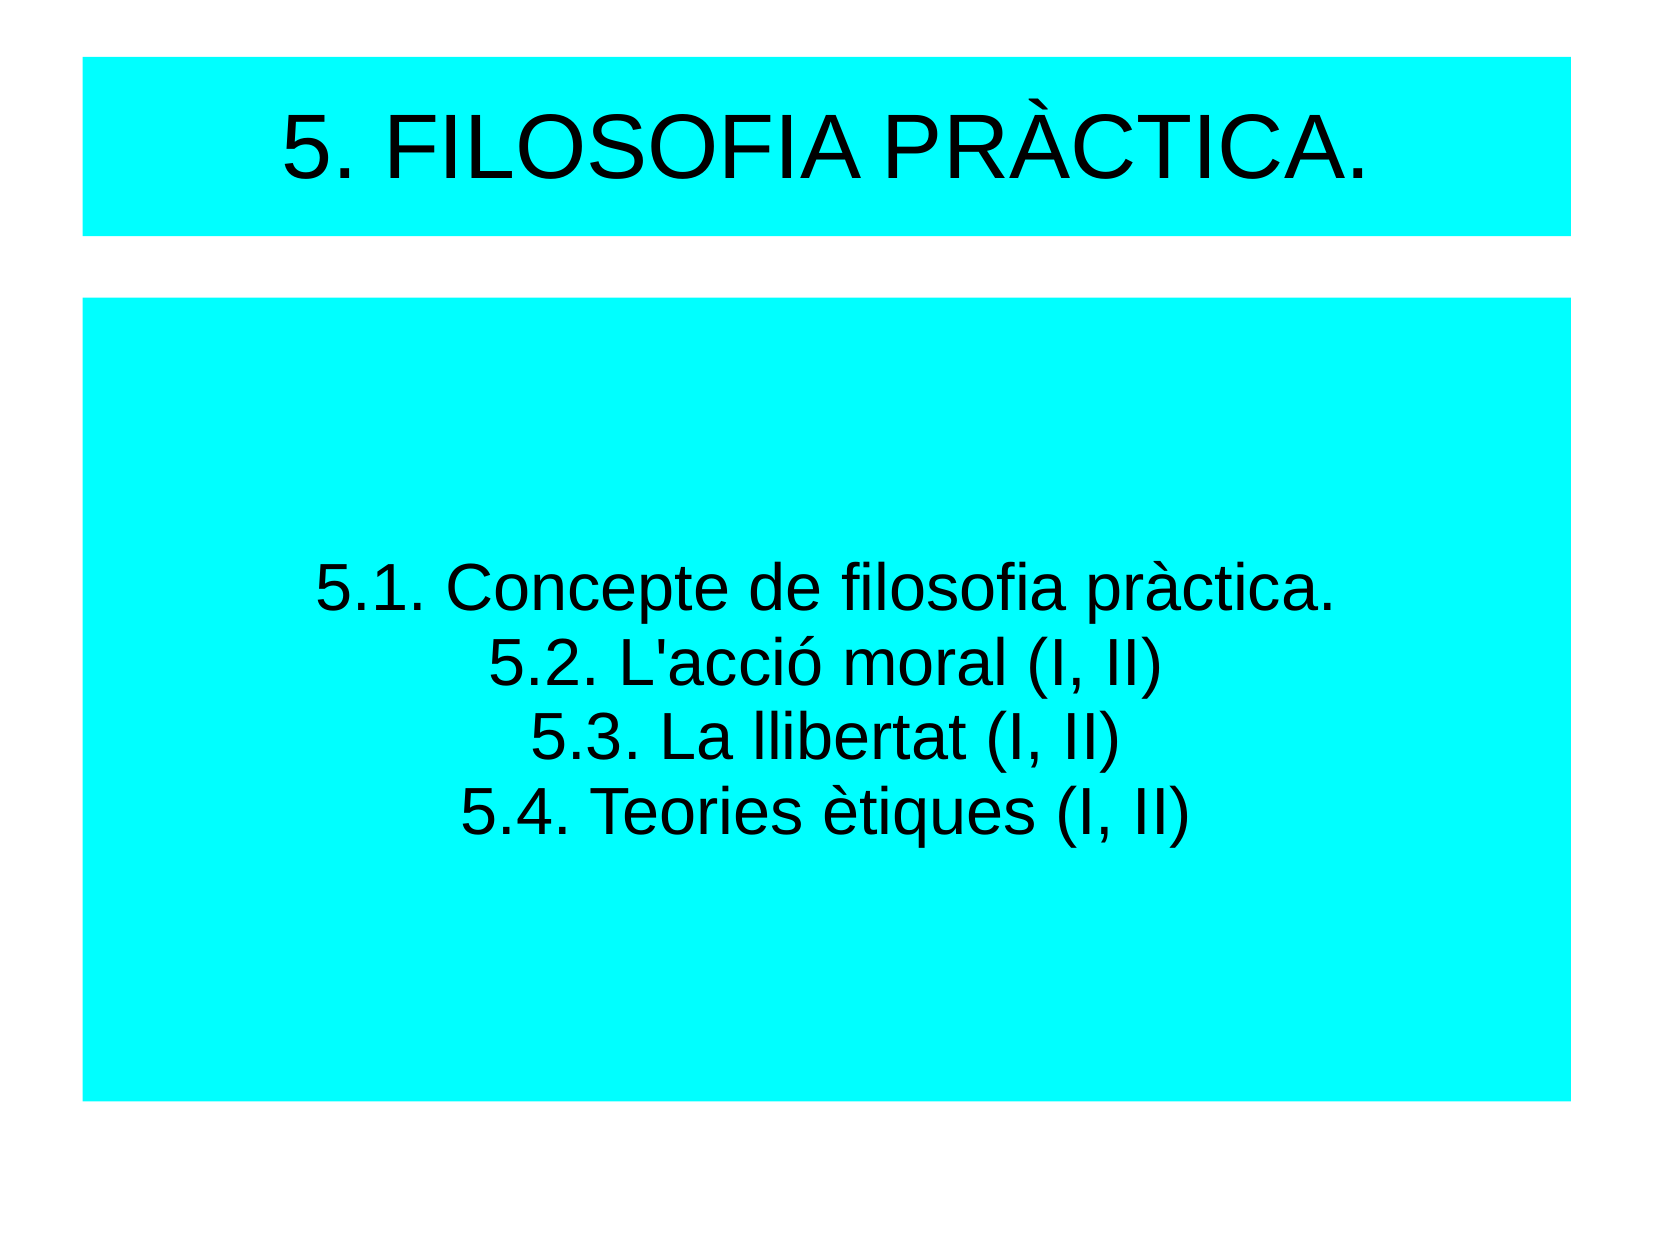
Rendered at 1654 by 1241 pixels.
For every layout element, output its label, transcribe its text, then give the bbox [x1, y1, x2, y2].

subtitle 5.1. Concepte de filosofia pràctica. 5.2. L'acció moral (I, II) 5.3. La llibertat (I, II) 5.4. Teories ètiques (I, II) [82, 297, 1571, 1102]
title 5. FILOSOFIA PRÀCTICA. [82, 56, 1571, 237]
